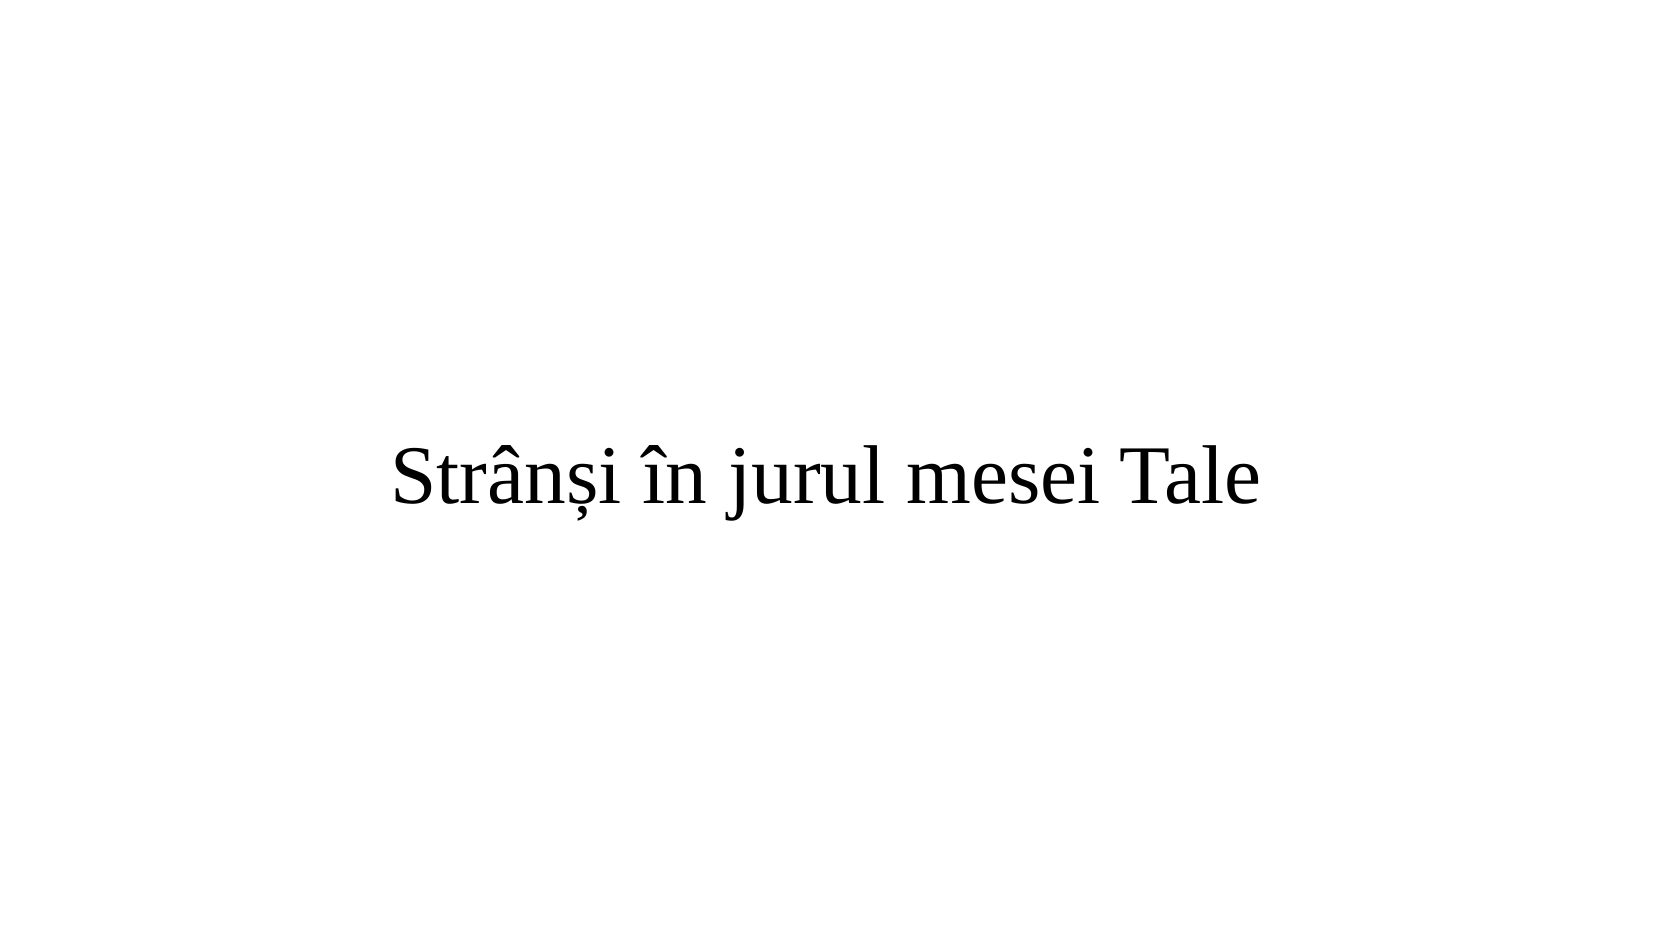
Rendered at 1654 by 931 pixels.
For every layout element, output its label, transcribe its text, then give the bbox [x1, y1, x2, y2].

title Strânși în jurul mesei Tale [165, 420, 1489, 521]
